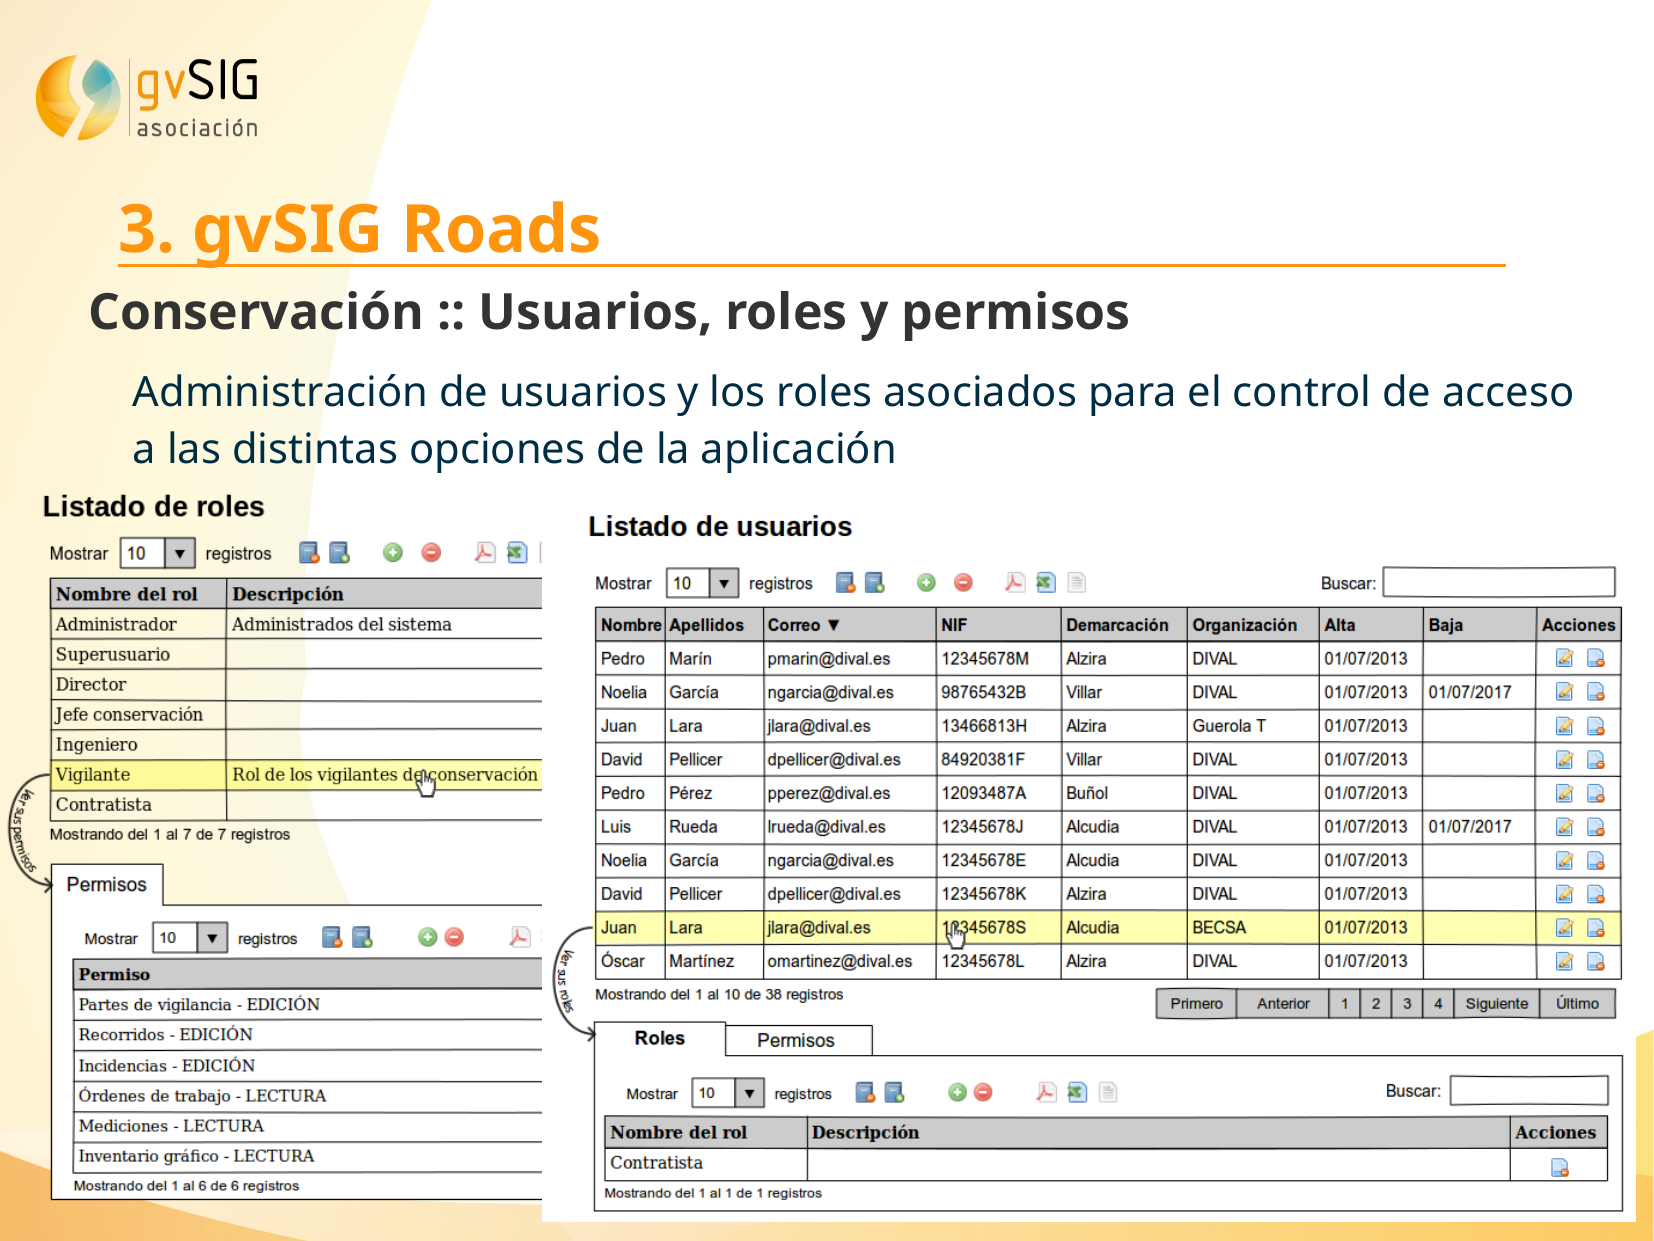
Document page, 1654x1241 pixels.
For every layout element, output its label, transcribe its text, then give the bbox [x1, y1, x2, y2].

picture [0, 0, 1654, 1241]
title 3. gvSIG Roads [118, 177, 1607, 276]
text_box Administración de usuarios y los roles asociados para el control de acceso a las distintas opciones de la aplicación [118, 354, 1595, 499]
title Conservación :: Usuarios, roles y permisos [88, 206, 1577, 414]
